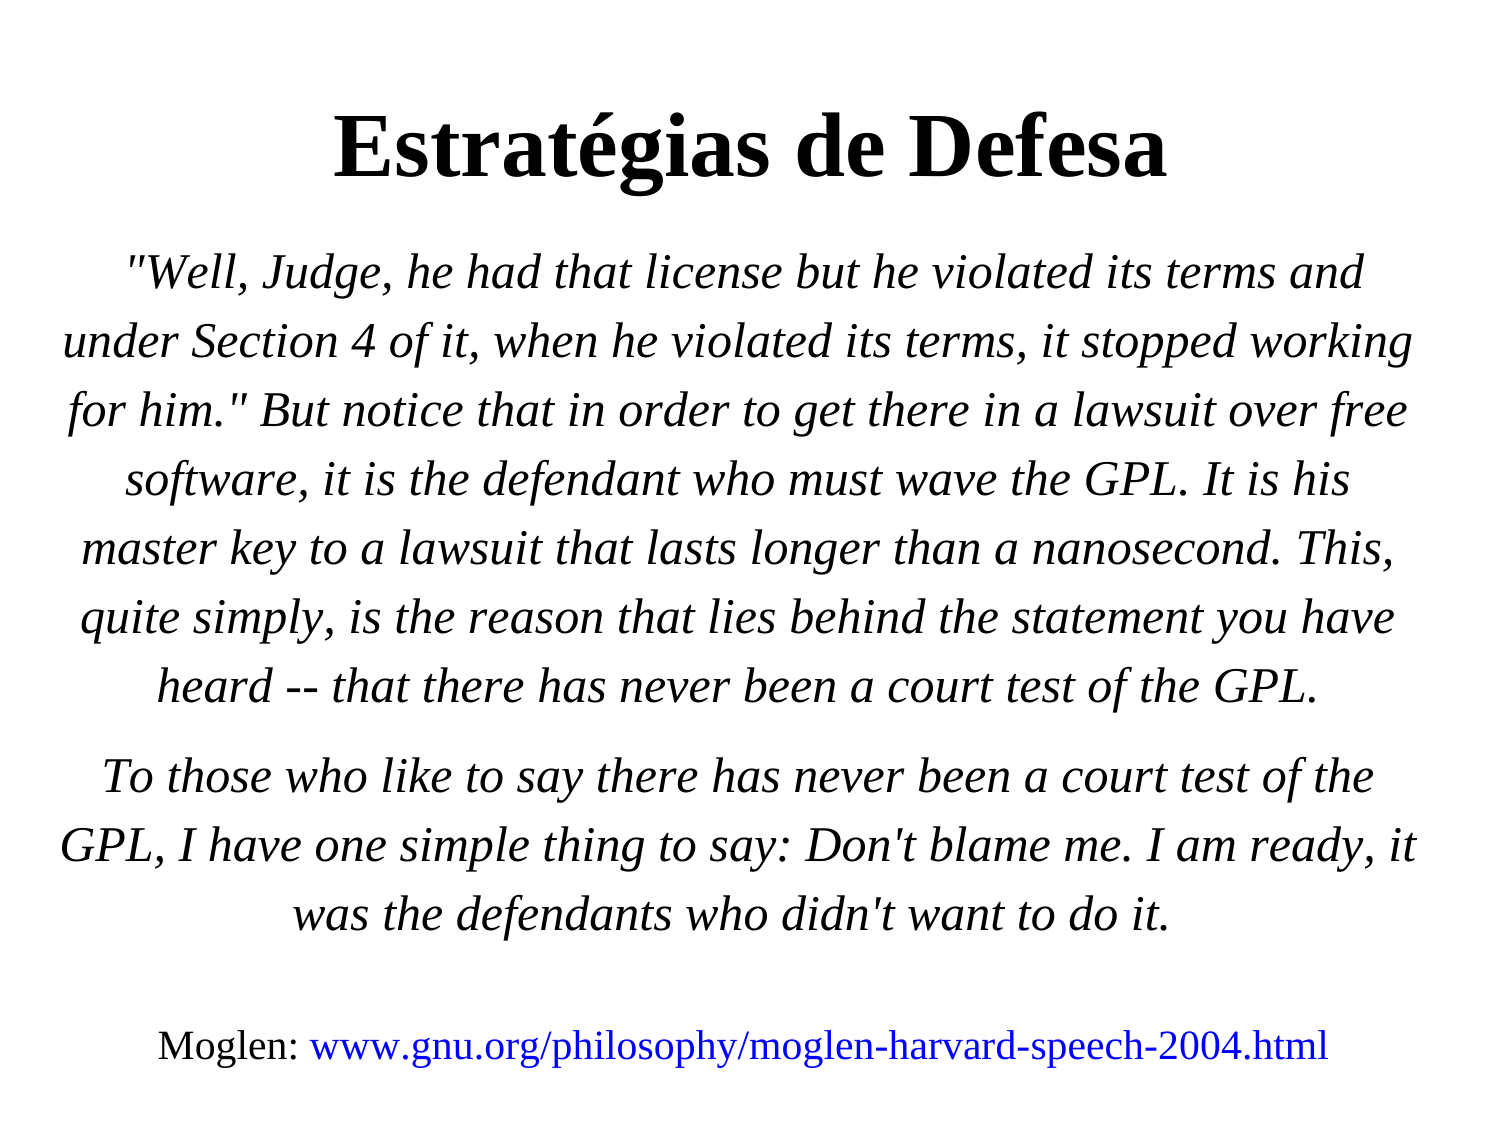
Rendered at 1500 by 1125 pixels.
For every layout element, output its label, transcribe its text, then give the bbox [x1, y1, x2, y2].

text_box Moglen: www.gnu.org/philosophy/moglen-harvard-speech-2004.html [54, 1019, 1434, 1066]
text_box "Well, Judge, he had that license but he violated its terms and under Section 4 of it, when he violated its terms, it stopped working for him." But notice that in order to get there in a lawsuit over free software, it is the defendant who must wave the GPL. It is his master key to a lawsuit that lasts longer than a nanosecond. This, quite simply, is the reason that lies behind the statement you have heard -- that there has never been a court test of the GPL. To those who like to say there has never been a court test of the GPL, I have one simple thing to say: Don't blame me. I am ready, it was the defendants who didn't want to do it. [55, 229, 1421, 1019]
title Estratégias de Defesa [87, 62, 1416, 223]
